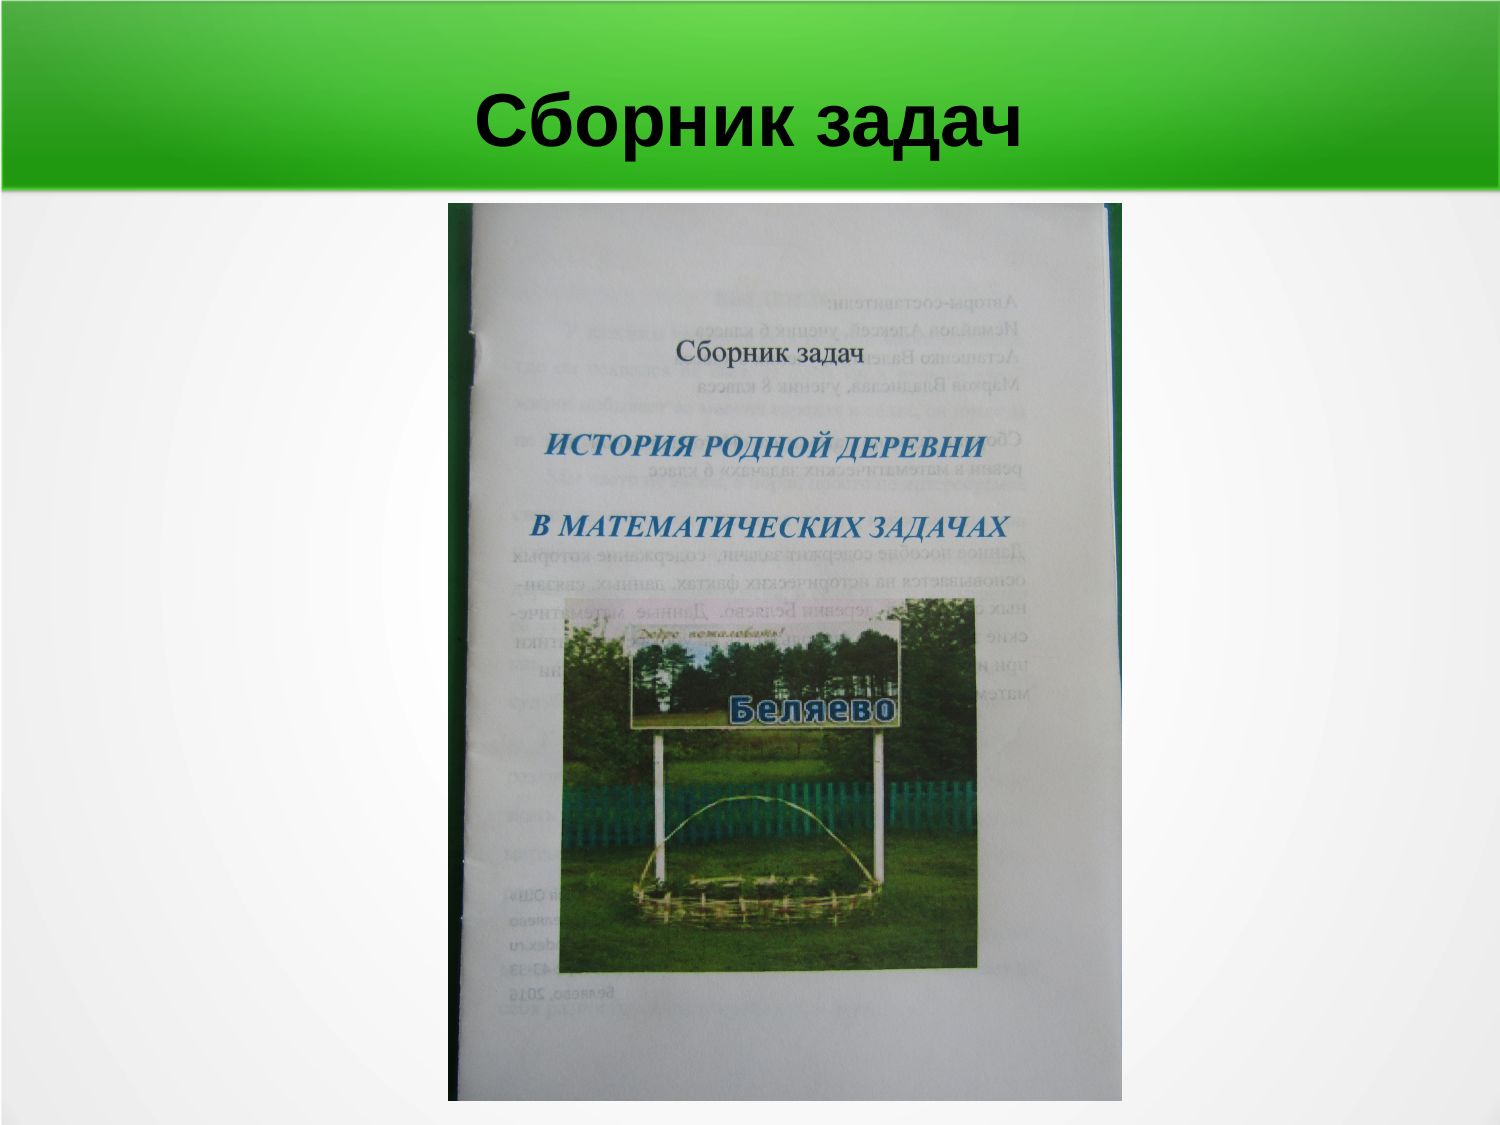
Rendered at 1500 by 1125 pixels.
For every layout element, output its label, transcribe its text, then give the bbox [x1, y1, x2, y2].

title Сборник задач [74, 39, 1425, 204]
picture [0, 0, 1500, 1125]
